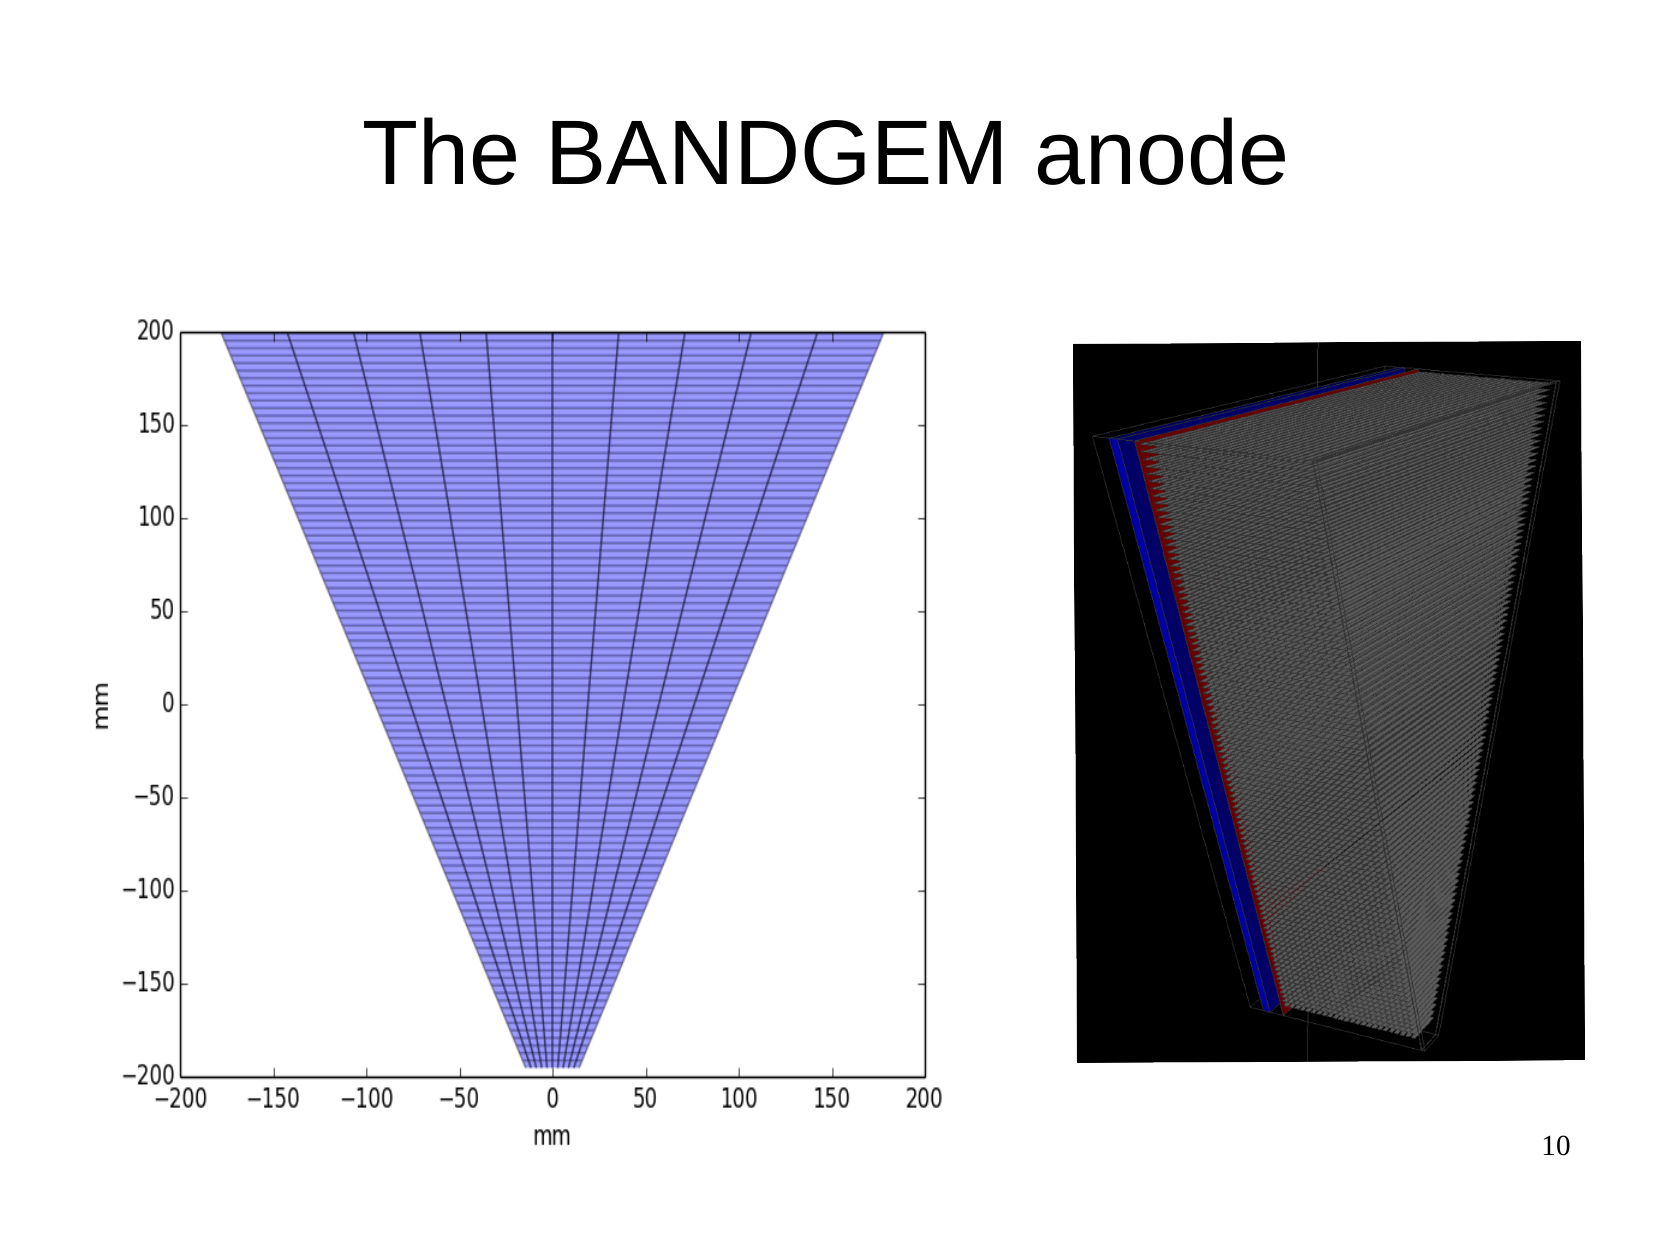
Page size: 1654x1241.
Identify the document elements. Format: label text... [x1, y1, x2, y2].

picture [60, 239, 1021, 1171]
picture [1072, 340, 1585, 1063]
title The BANDGEM anode [82, 49, 1571, 257]
